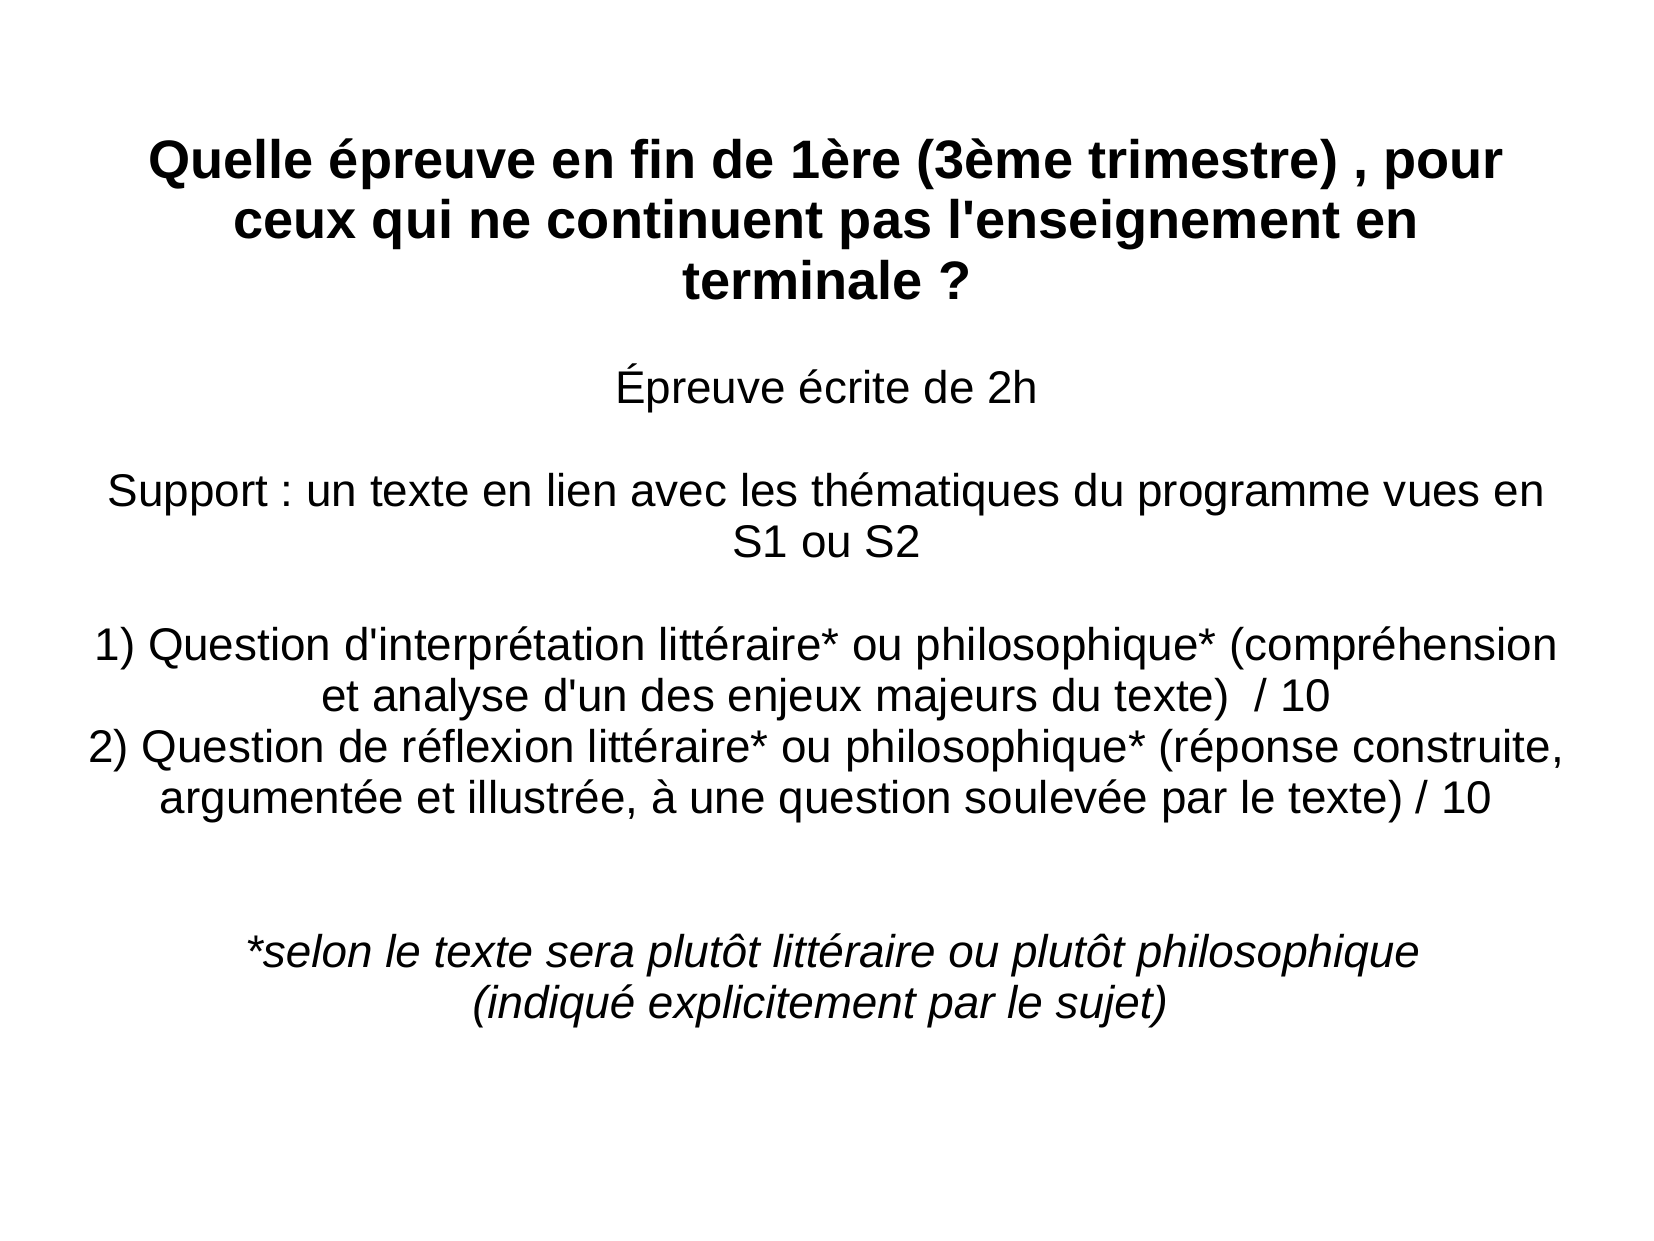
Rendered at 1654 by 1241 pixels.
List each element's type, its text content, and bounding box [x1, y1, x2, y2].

subtitle Quelle épreuve en fin de 1ère (3ème trimestre) , pour ceux qui ne continuent pas l'enseignement en terminale ? Épreuve écrite de 2h Support : un texte en lien avec les thématiques du programme vues en S1 ou S2 1) Question d'interprétation littéraire* ou philosophique* (compréhension et analyse d'un des enjeux majeurs du texte) / 10 2) Question de réflexion littéraire* ou philosophique* (réponse construite, argumentée et illustrée, à une question soulevée par le texte) / 10 *selon le texte sera plutôt littéraire ou plutôt philosophique (indiqué explicitement par le sujet) [82, 49, 1571, 1109]
